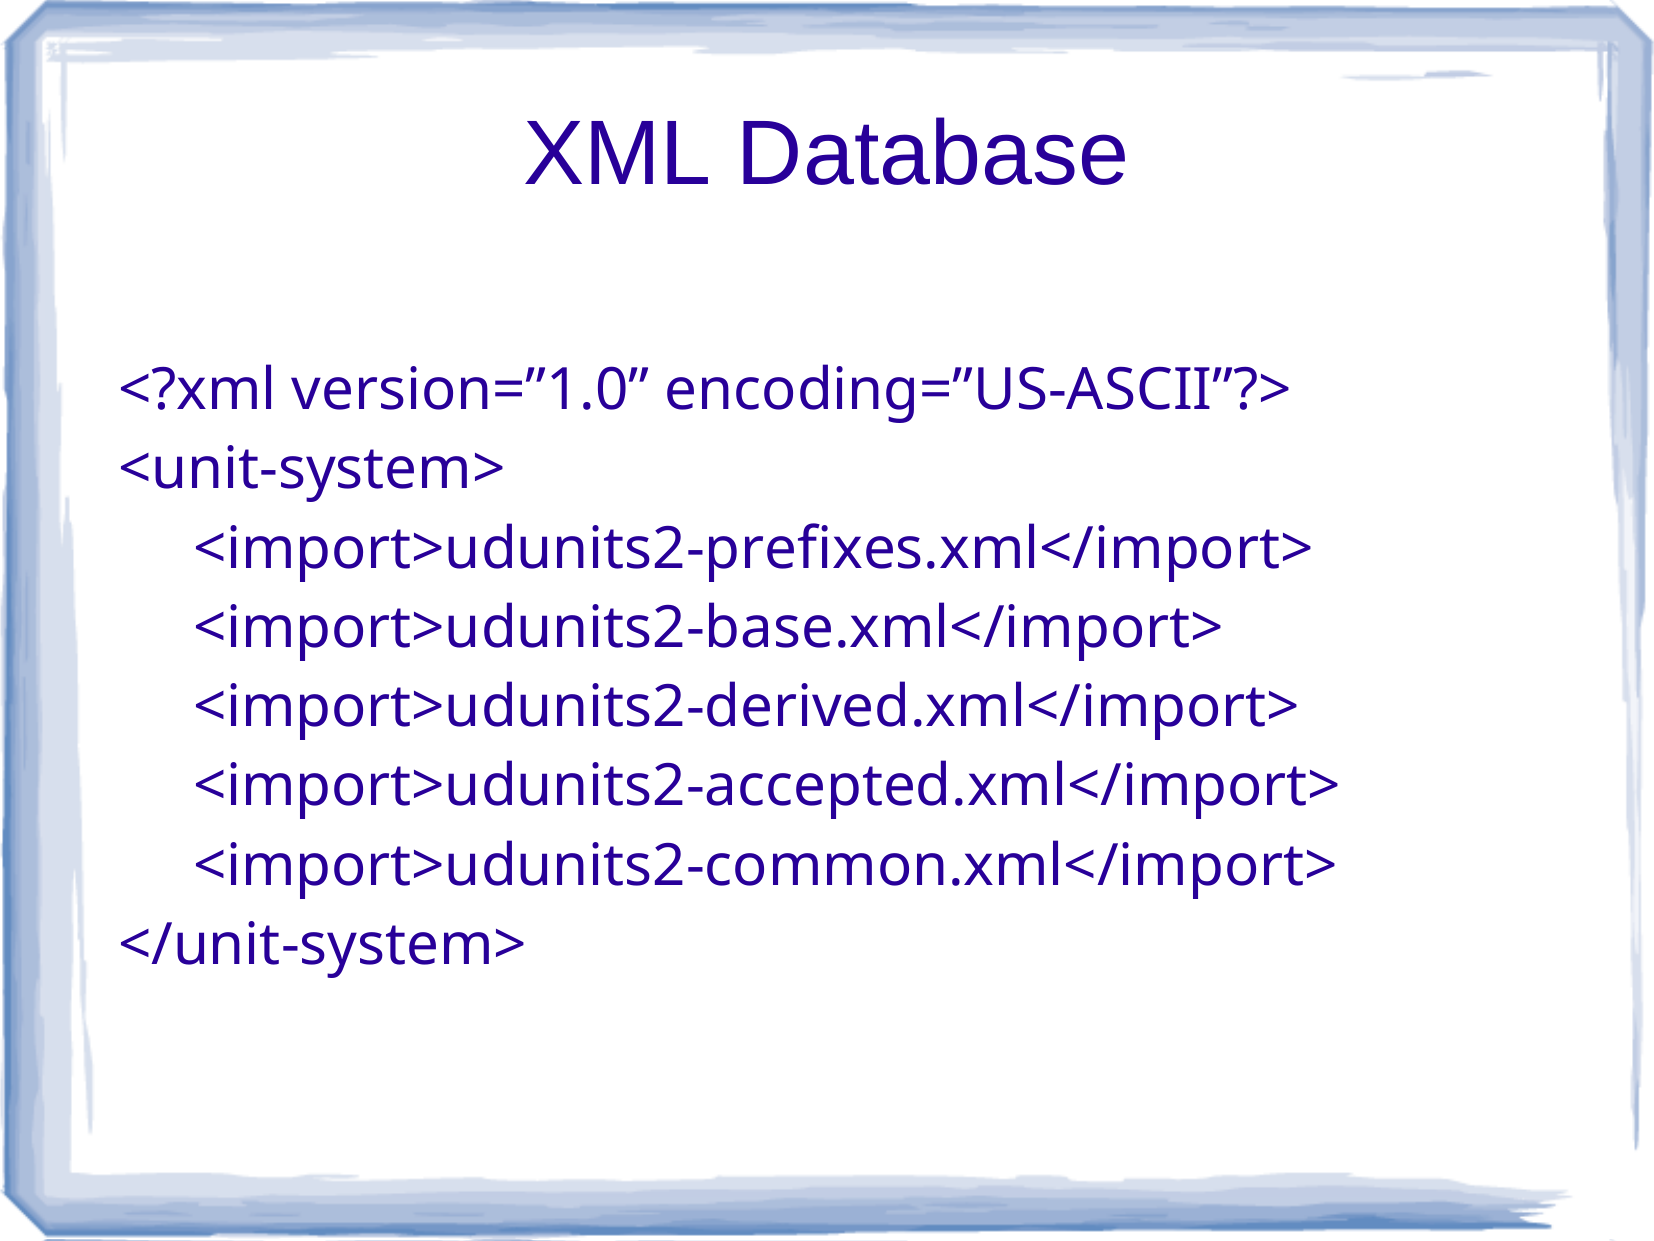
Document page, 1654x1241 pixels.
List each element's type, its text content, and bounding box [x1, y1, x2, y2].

title XML Database [82, 49, 1571, 257]
subtitle <?xml version=”1.0” encoding=”US-ASCII”?> <unit-system> <import>udunits2-prefixes.xml</import> <import>udunits2-base.xml</import> <import>udunits2-derived.xml</import> <import>udunits2-accepted.xml</import> <import>udunits2-common.xml</import> </unit-system> [118, 277, 1571, 1052]
picture [0, 0, 1654, 1241]
